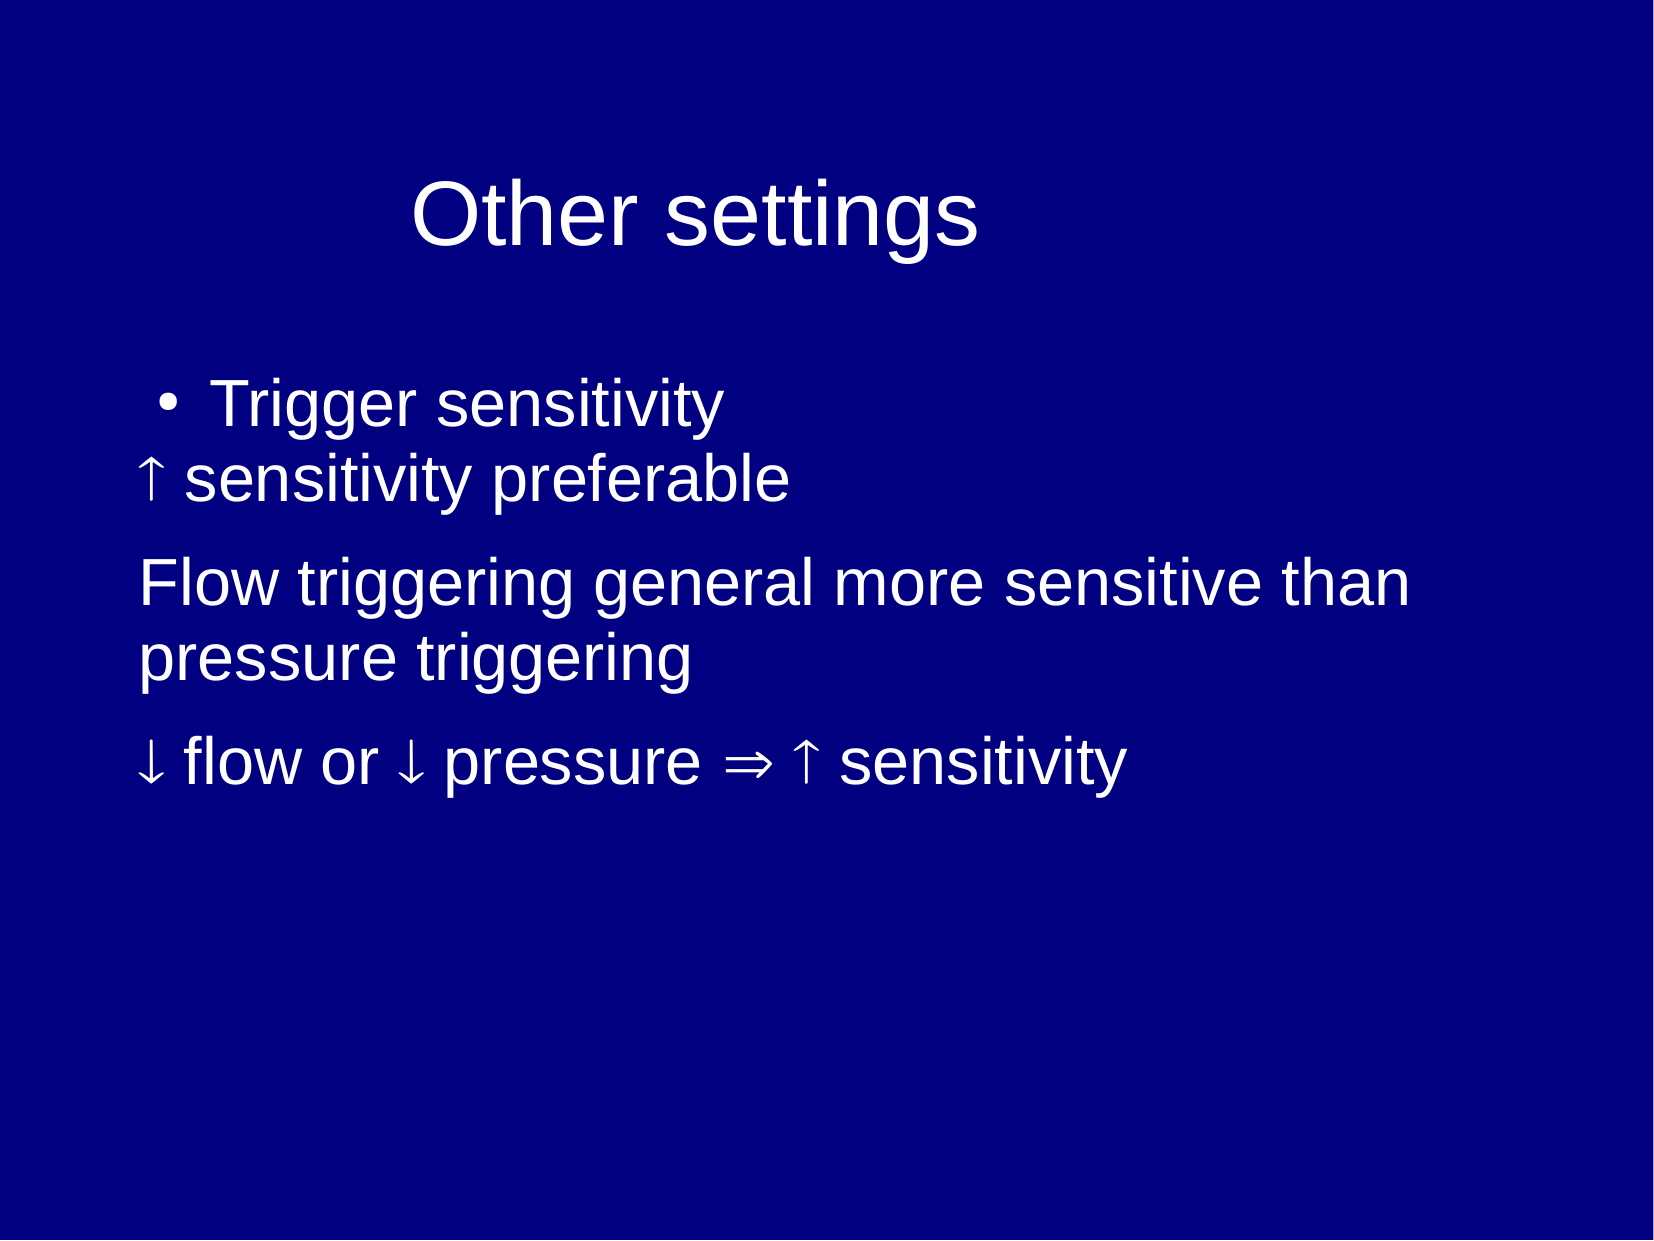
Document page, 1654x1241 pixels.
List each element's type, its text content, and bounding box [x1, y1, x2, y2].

list Trigger sensitivity  sensitivity preferable Flow triggering general more sensitive than pressure triggering  flow or  pressure   sensitivity [124, 358, 1530, 1103]
title Other settings [124, 110, 1268, 317]
